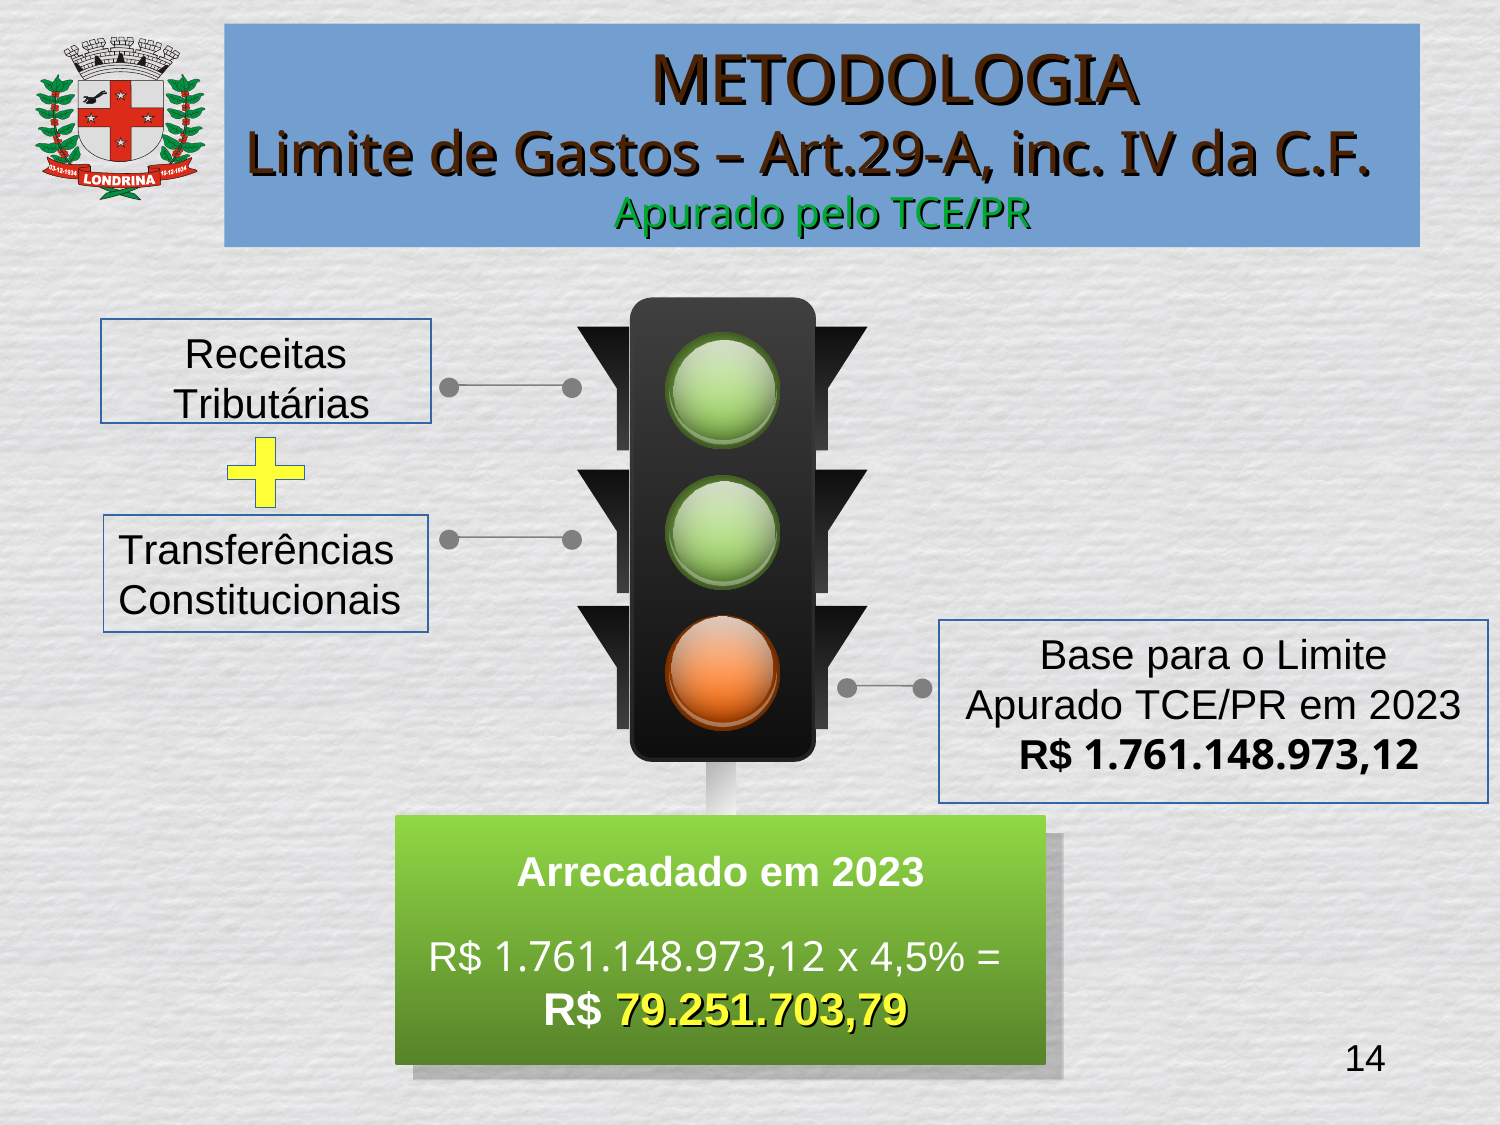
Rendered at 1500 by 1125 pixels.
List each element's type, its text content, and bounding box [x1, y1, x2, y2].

text_box [439, 377, 460, 398]
text_box [912, 678, 933, 699]
text_box [227, 437, 305, 508]
text_box Receitas Tributárias [100, 318, 431, 423]
text_box METODOLOGIA Limite de Gastos – Art.29-A, inc. IV da C.F. Apurado pelo TCE/PR [224, 23, 1420, 248]
text_box [439, 529, 460, 550]
text_box [576, 297, 868, 815]
text_box [562, 378, 582, 398]
text_box Transferências Constitucionais [103, 515, 429, 632]
text_box [562, 529, 582, 550]
text_box <número> [1329, 1027, 1500, 1098]
text_box [837, 678, 858, 698]
text_box Arrecadado em 2023 R$ 1.761.148.973,12 x 4,5% = R$ 79.251.703,79 [395, 815, 1046, 1065]
text_box Base para o Limite Apurado TCE/PR em 2023 R$ 1.761.148.973,12 [938, 620, 1489, 804]
picture [0, 0, 1500, 1125]
